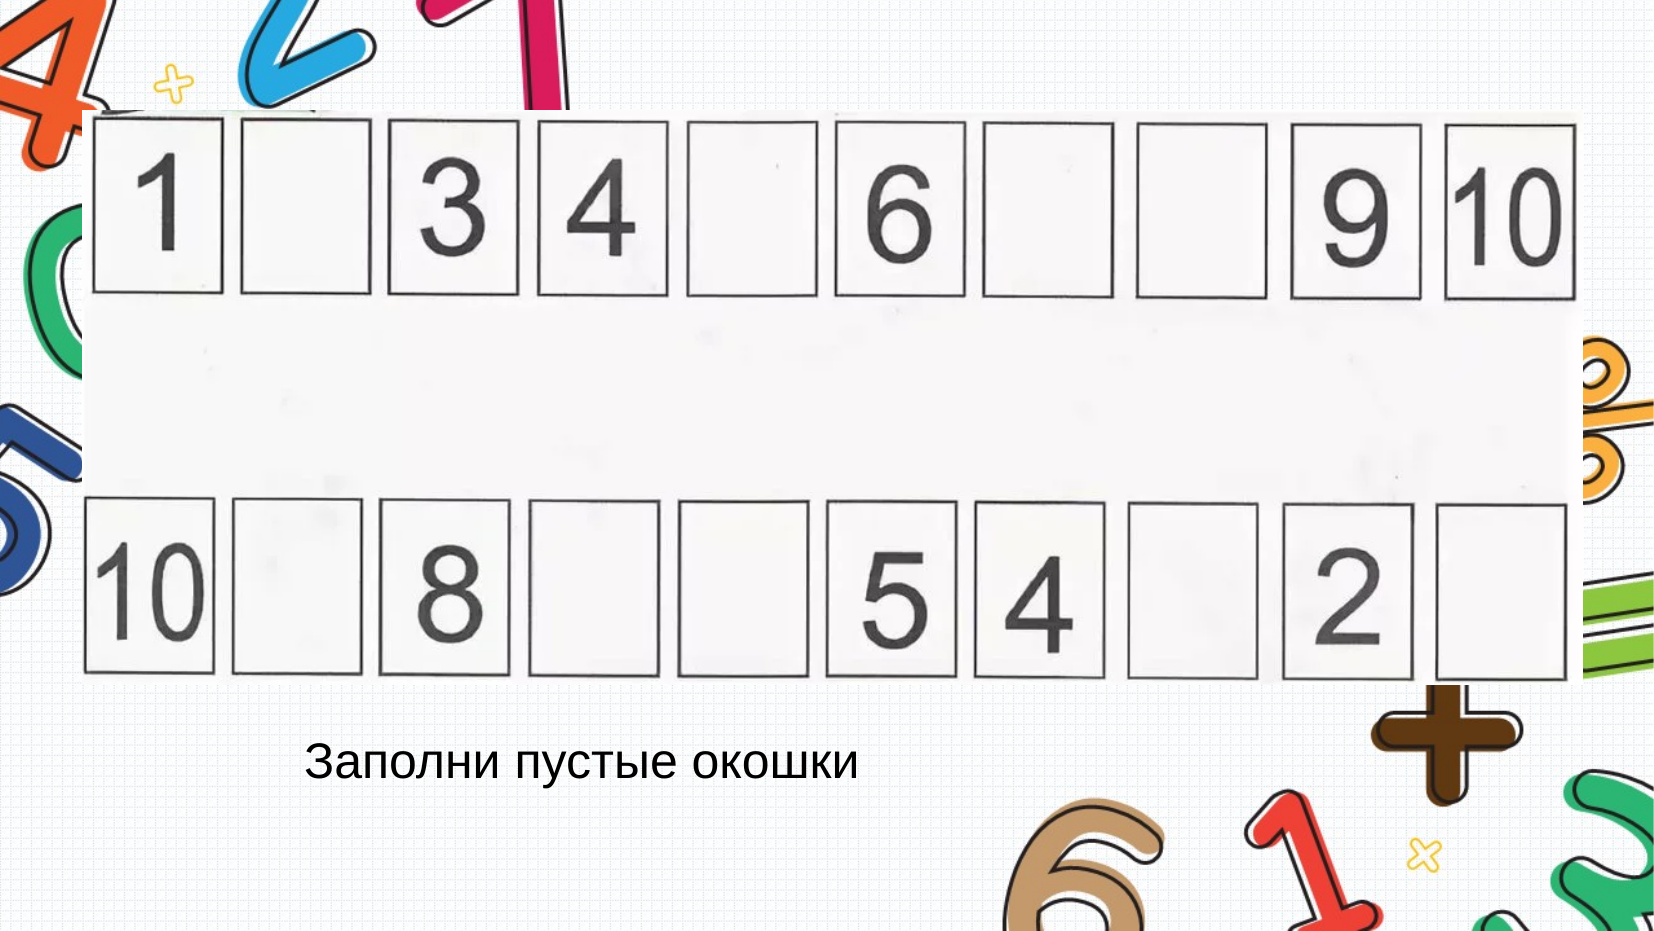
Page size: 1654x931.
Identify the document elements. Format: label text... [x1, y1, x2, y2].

subtitle Заполни пустые окошки [0, 728, 1203, 897]
picture [82, 110, 1583, 685]
